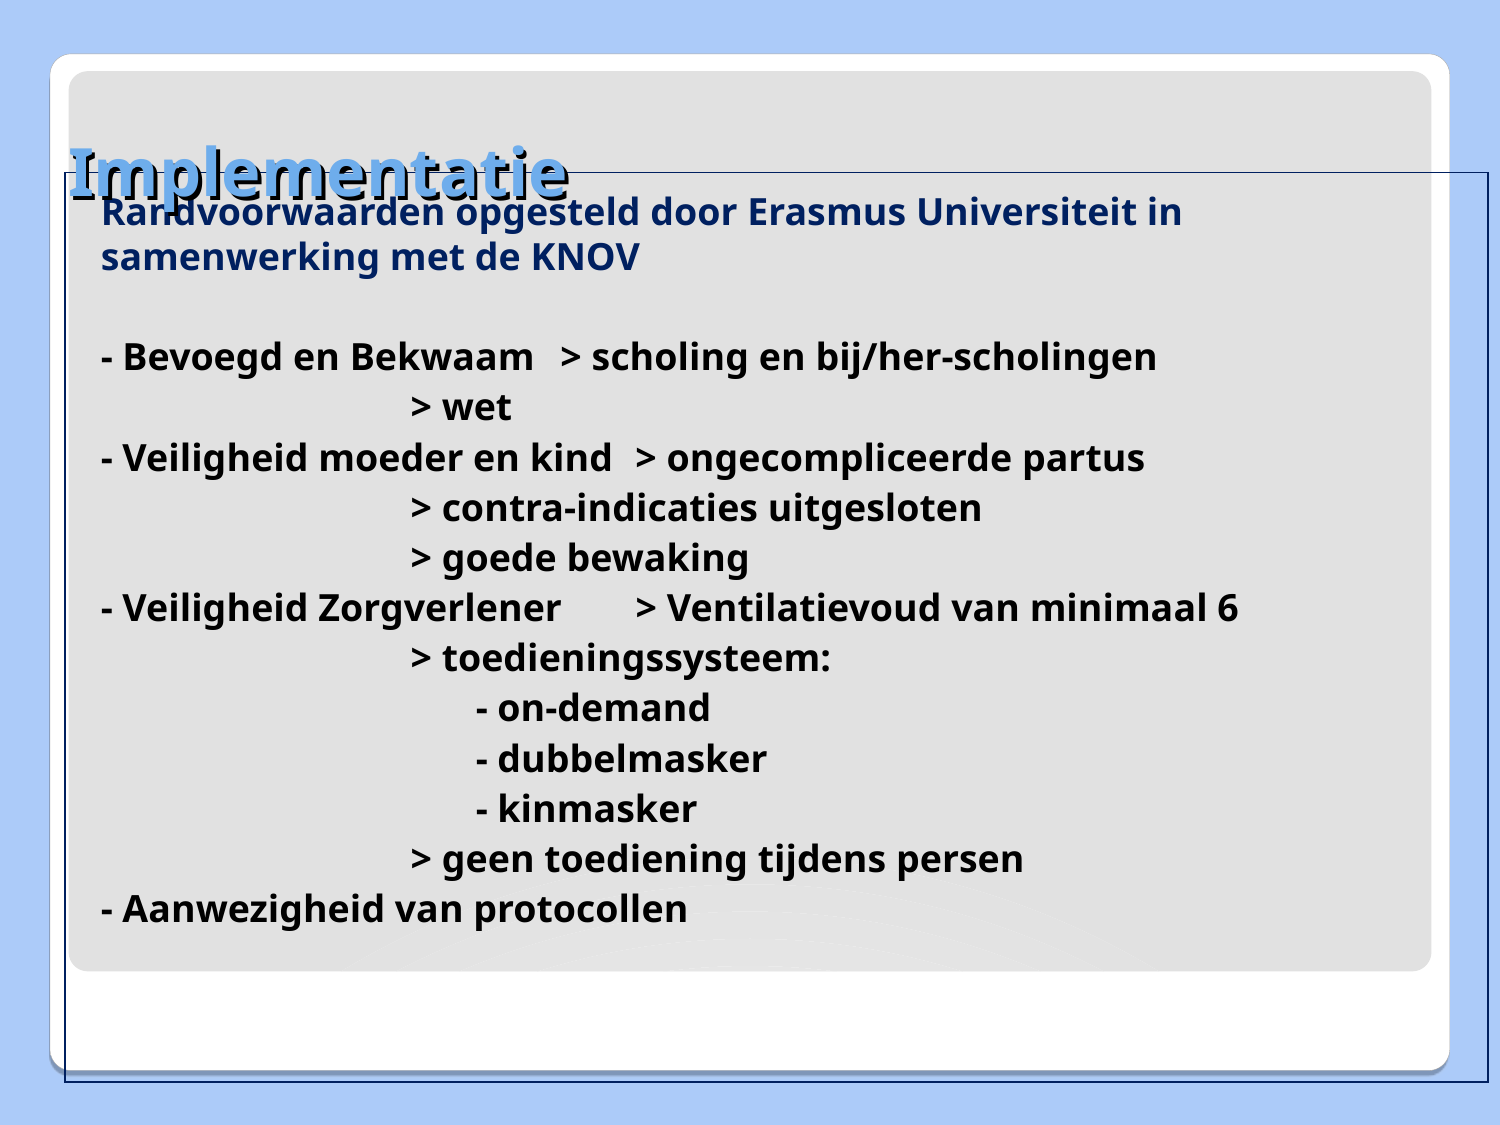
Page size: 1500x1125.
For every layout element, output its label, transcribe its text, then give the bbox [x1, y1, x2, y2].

title Implementatie [53, 42, 1291, 244]
list Randvoorwaarden opgesteld door Erasmus Universiteit in samenwerking met de KNOV - Bevoegd en Bekwaam > scholing en bij/her-scholingen > wet - Veiligheid moeder en kind > ongecompliceerde partus > contra-indicaties uitgesloten > goede bewaking - Veiligheid Zorgverlener > Ventilatievoud van minimaal 6 > toedieningssysteem: - on-demand - dubbelmasker - kinmasker > geen toediening tijdens persen - Aanwezigheid van protocollen [64, 172, 1489, 1083]
